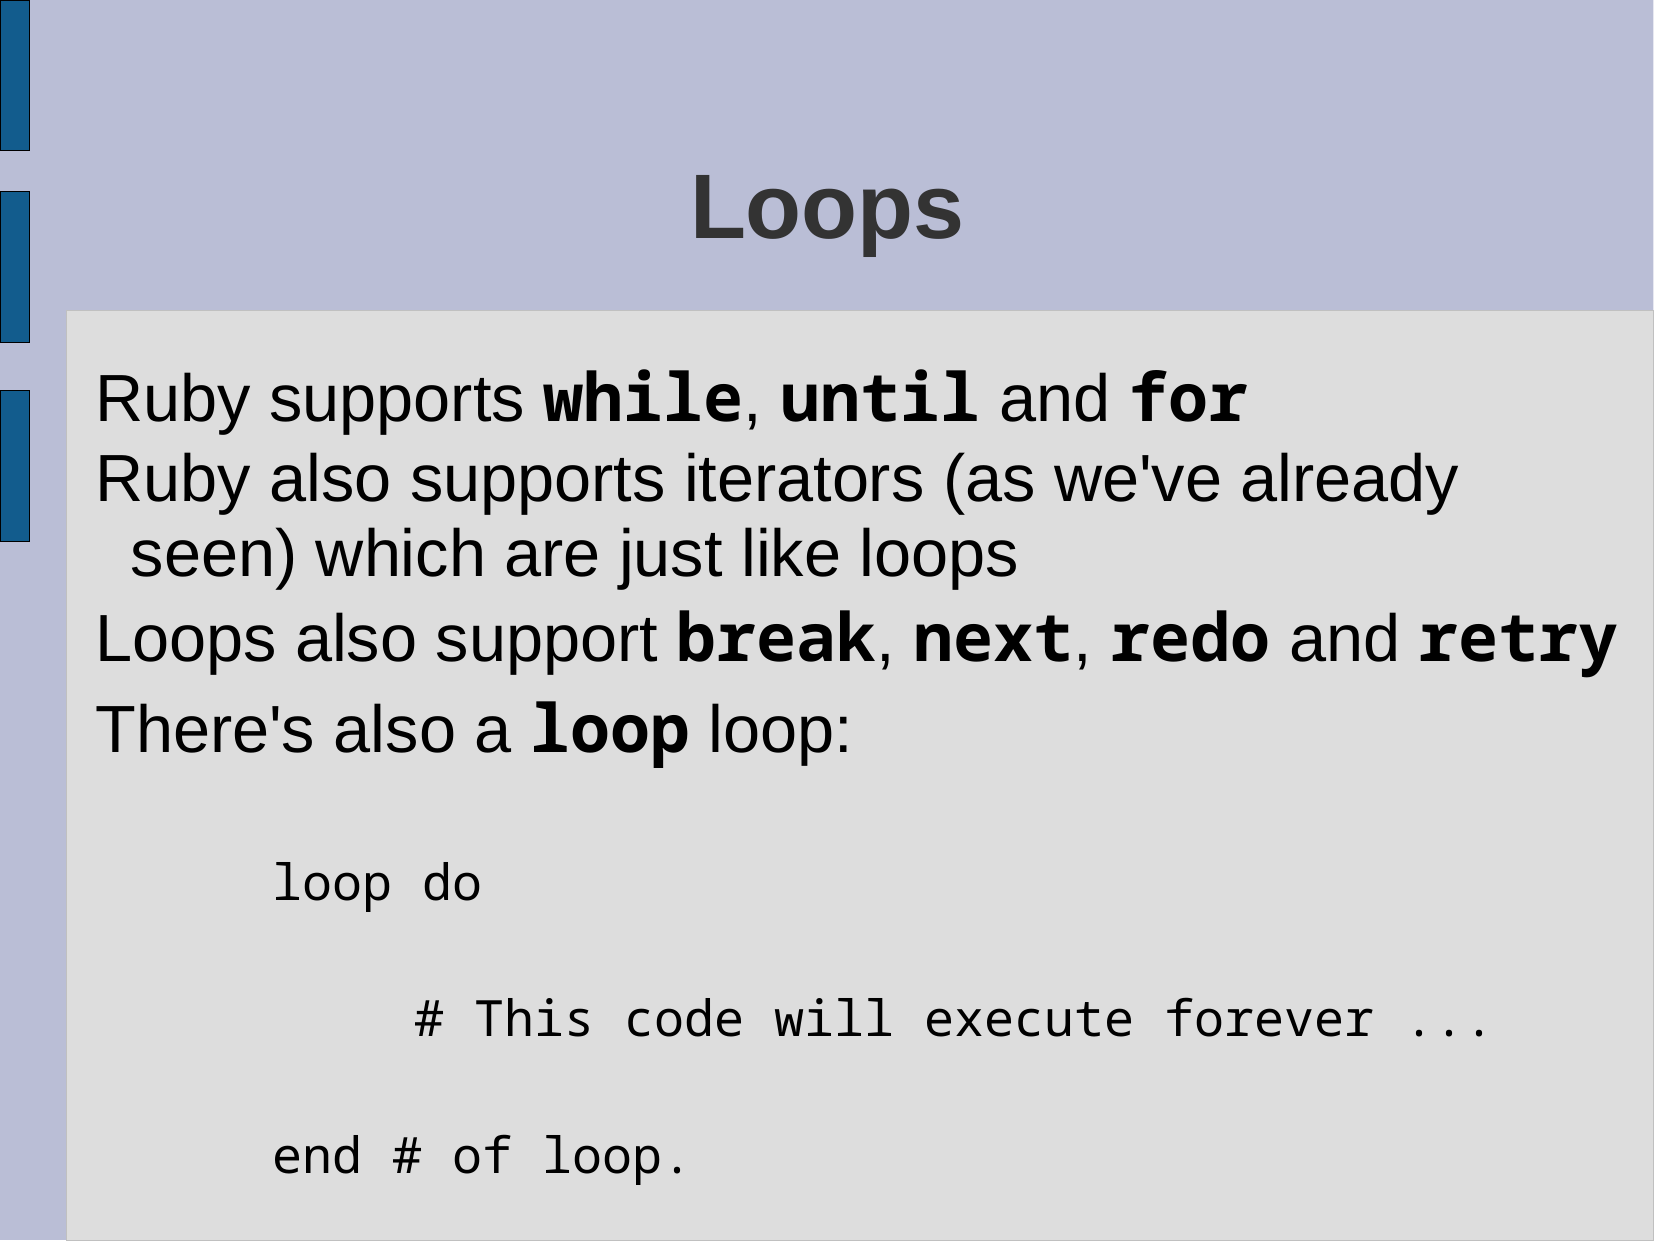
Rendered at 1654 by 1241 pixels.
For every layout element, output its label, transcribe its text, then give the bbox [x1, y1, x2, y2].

list Ruby supports while, until and for Ruby also supports iterators (as we've already seen) which are just like loops Loops also support break, next, redo and retry There's also a loop loop: loop do # This code will execute forever ... end # of loop. [95, 350, 1627, 1222]
title Loops [121, 102, 1534, 311]
